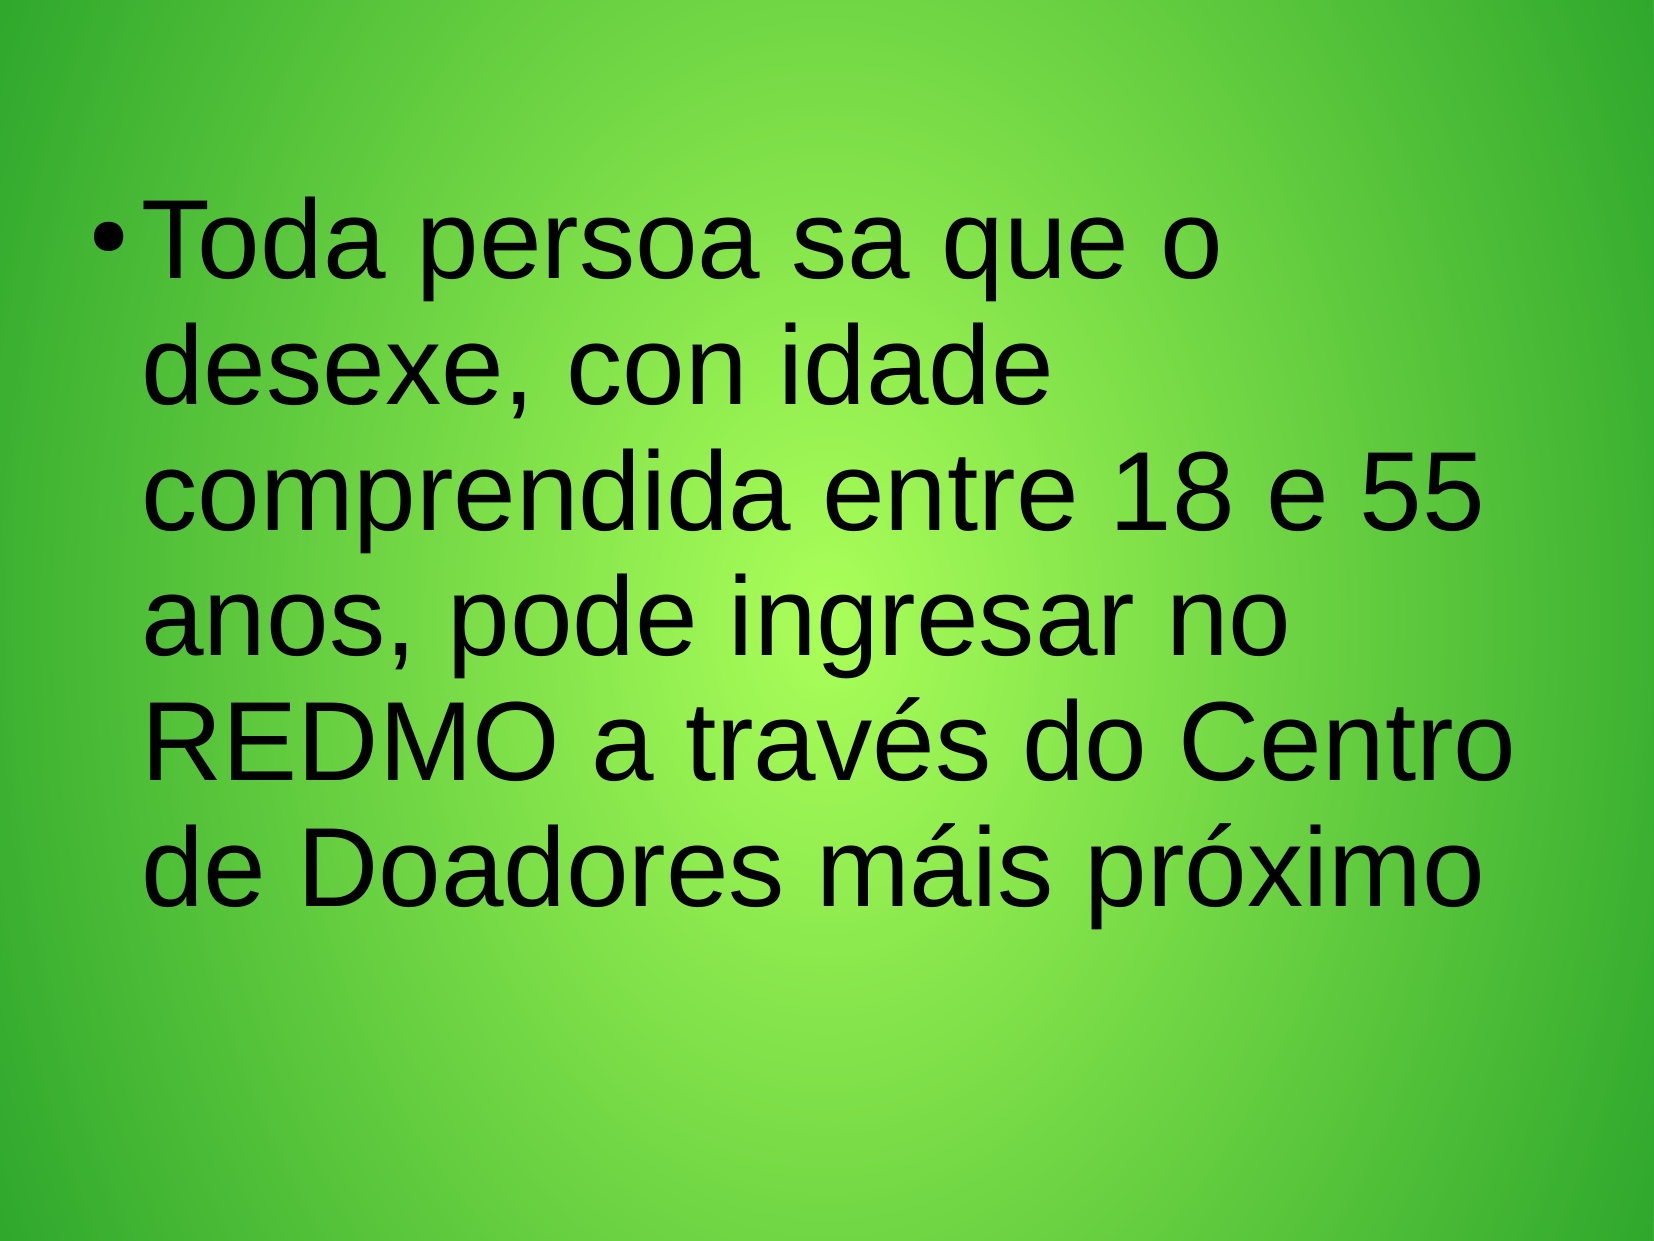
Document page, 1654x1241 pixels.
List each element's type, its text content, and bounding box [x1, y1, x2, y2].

list Toda persoa sa que o desexe, con idade comprendida entre 18 e 55 anos, pode ingresar no REDMO a través do Centro de Doadores máis próximo [70, 177, 1560, 1111]
